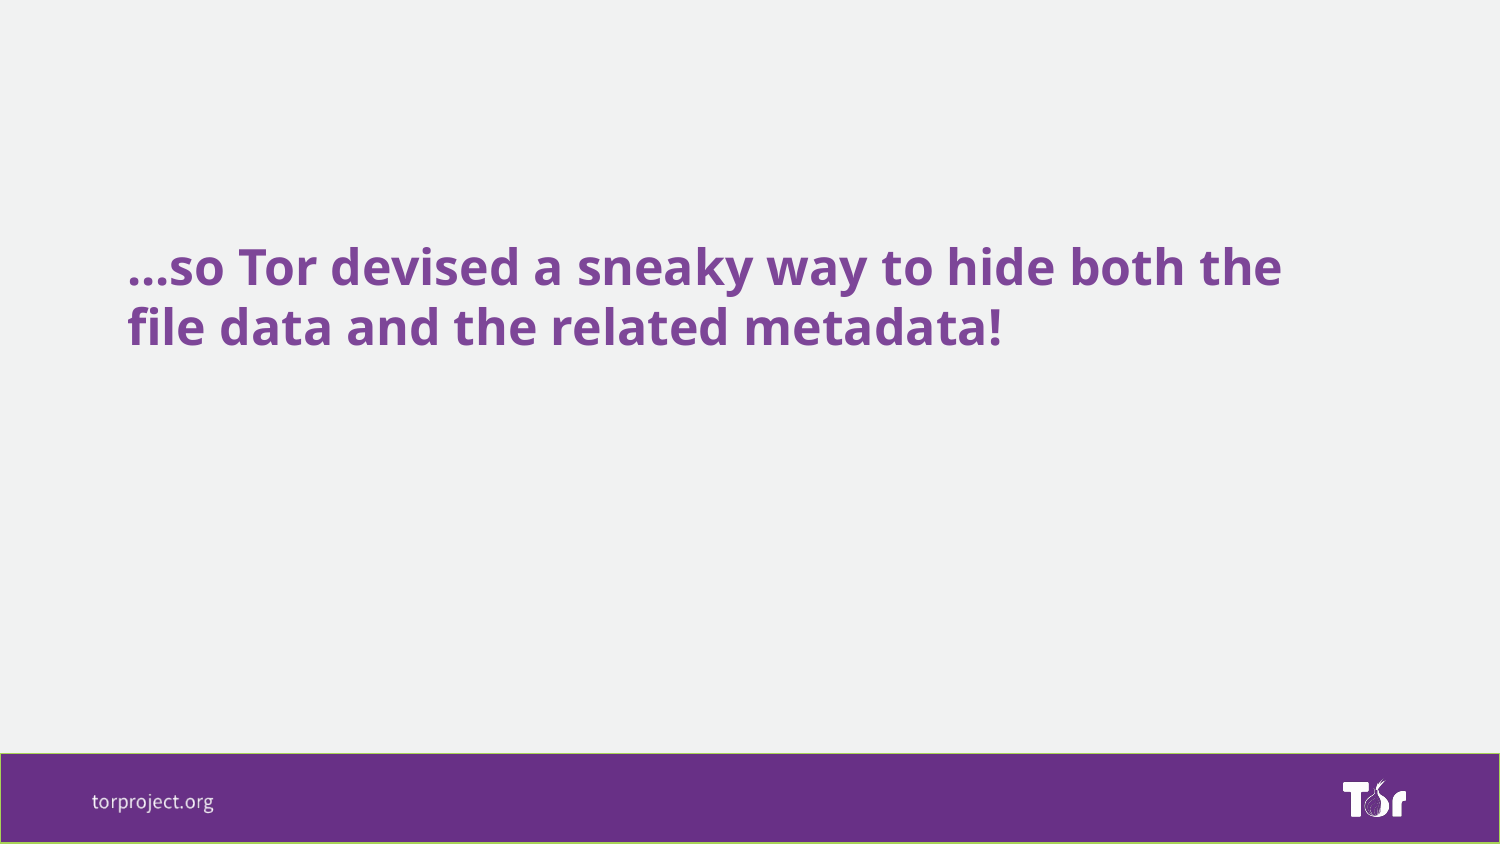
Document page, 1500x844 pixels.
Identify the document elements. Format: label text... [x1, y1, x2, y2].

picture [1343, 778, 1406, 817]
picture [75, 780, 604, 821]
text_box ...so Tor devised a sneaky way to hide both the file data and the related metadata! [112, 148, 1388, 443]
